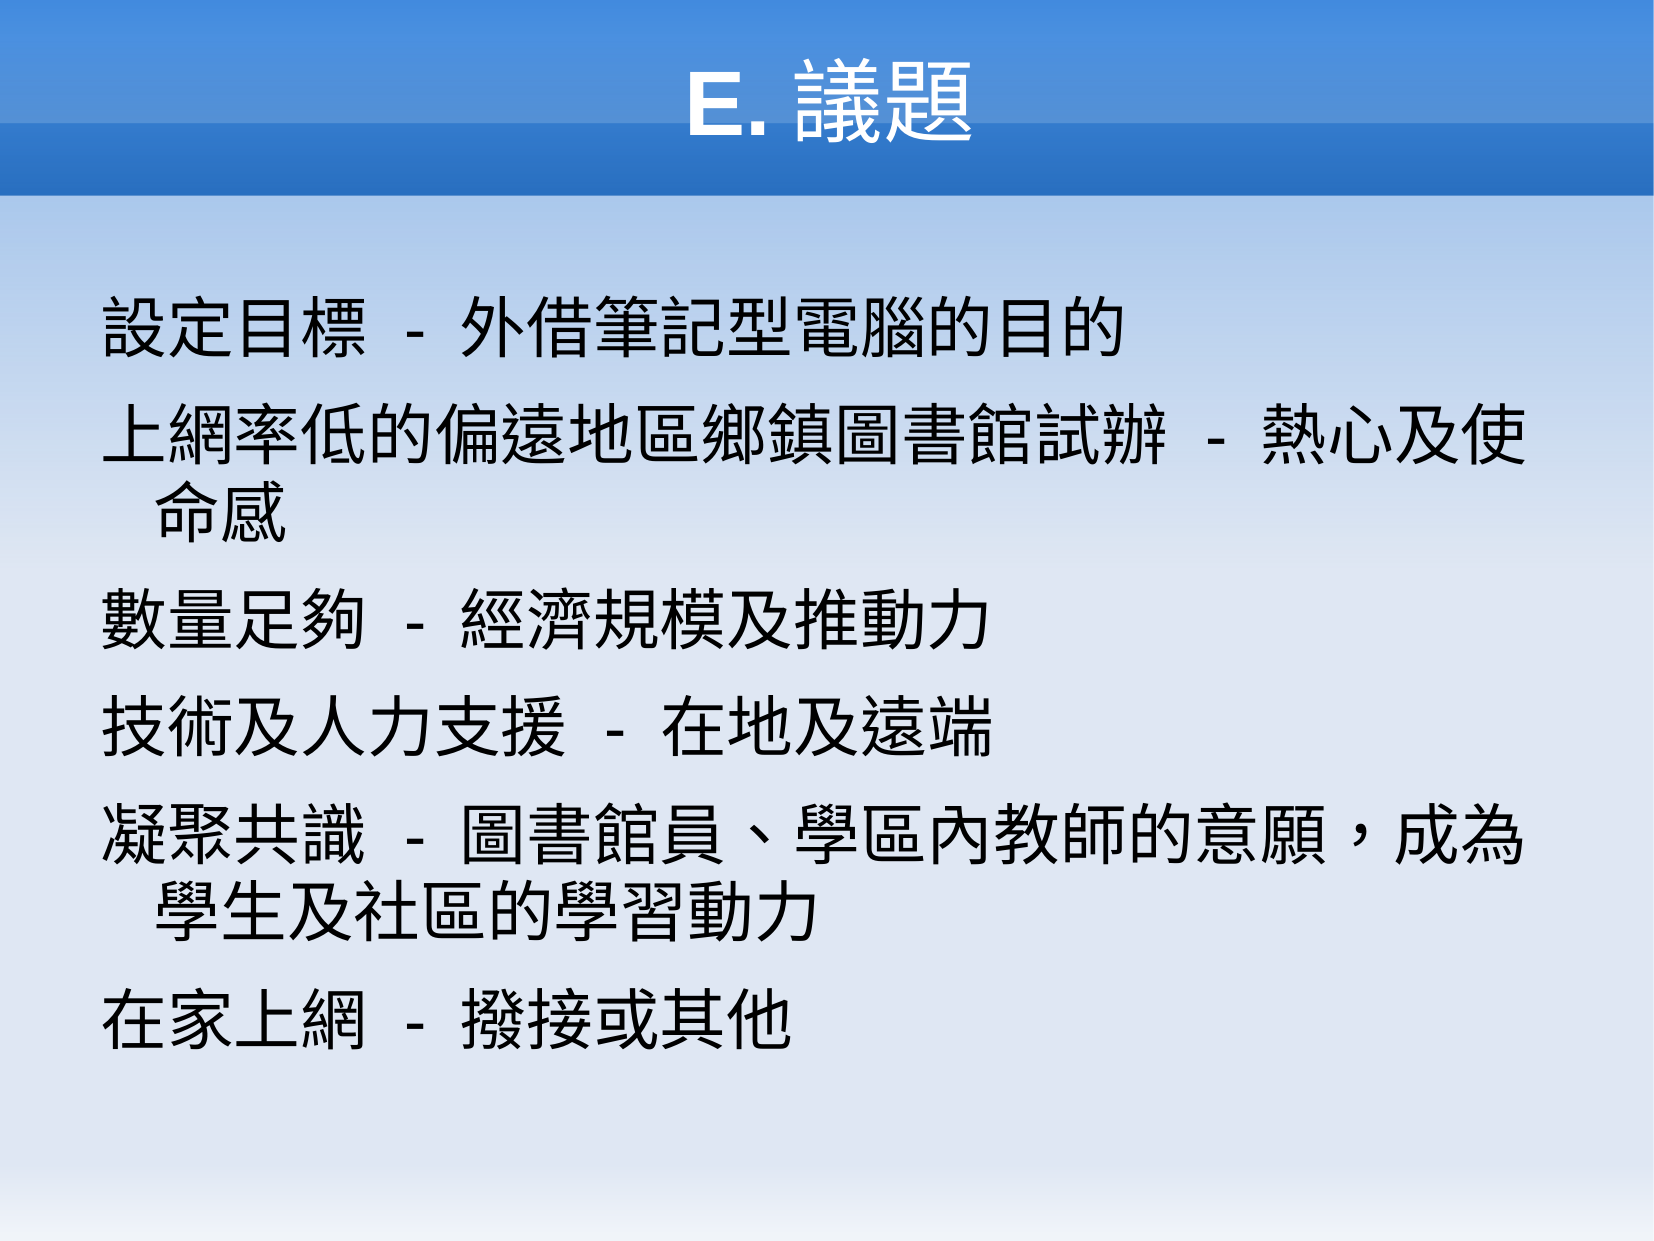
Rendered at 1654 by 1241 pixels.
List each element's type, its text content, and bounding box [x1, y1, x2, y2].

title E.議題 [76, 0, 1565, 208]
list 設定目標 - 外借筆記型電腦的目的 上網率低的偏遠地區鄉鎮圖書館試辦 - 熱心及使命感 數量足夠 - 經濟規模及推動力 技術及人力支援 - 在地及遠端 凝聚共識 - 圖書館員、學區內教師的意願，成為學生及社區的學習動力 在家上網 - 撥接或其他 [82, 290, 1571, 1109]
picture [0, 0, 1654, 1241]
